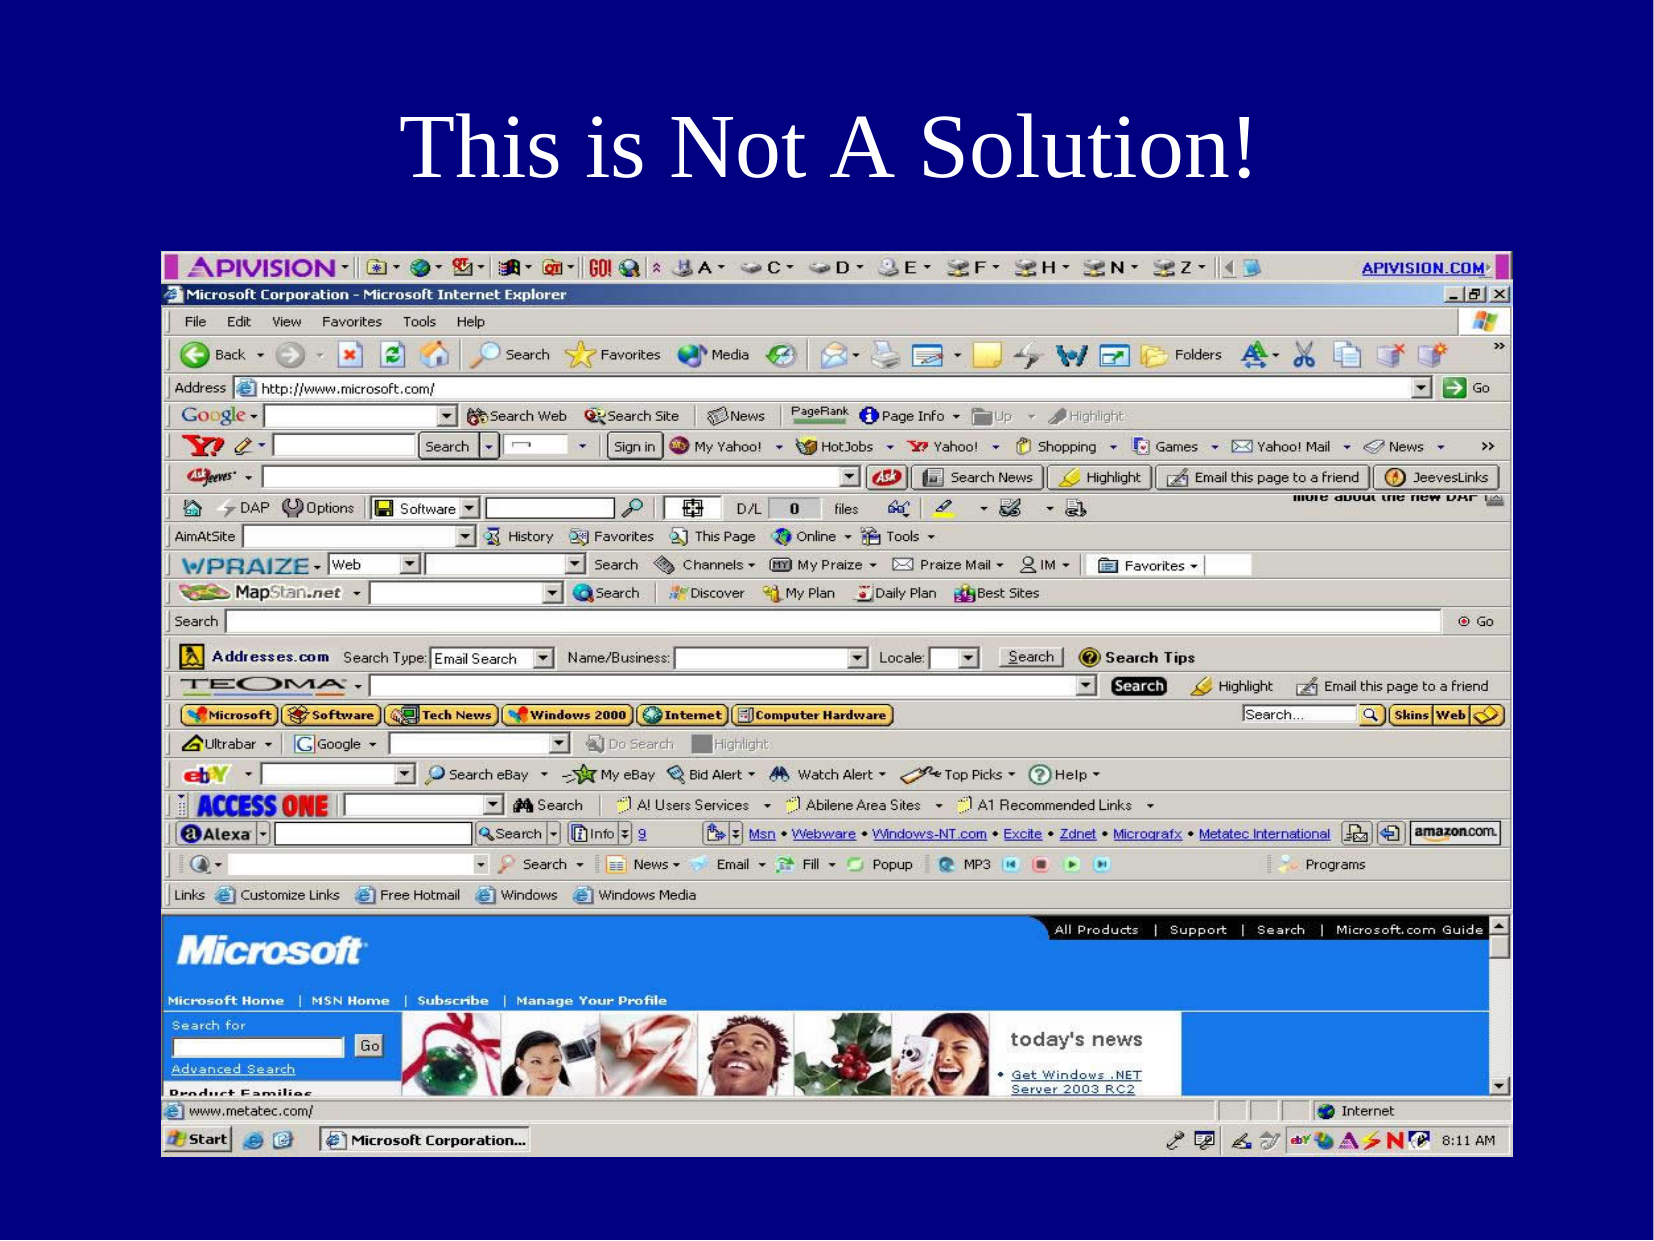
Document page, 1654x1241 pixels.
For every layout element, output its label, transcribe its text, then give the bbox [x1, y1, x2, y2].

title This is Not A Solution! [124, 43, 1537, 251]
picture [161, 251, 1513, 1157]
